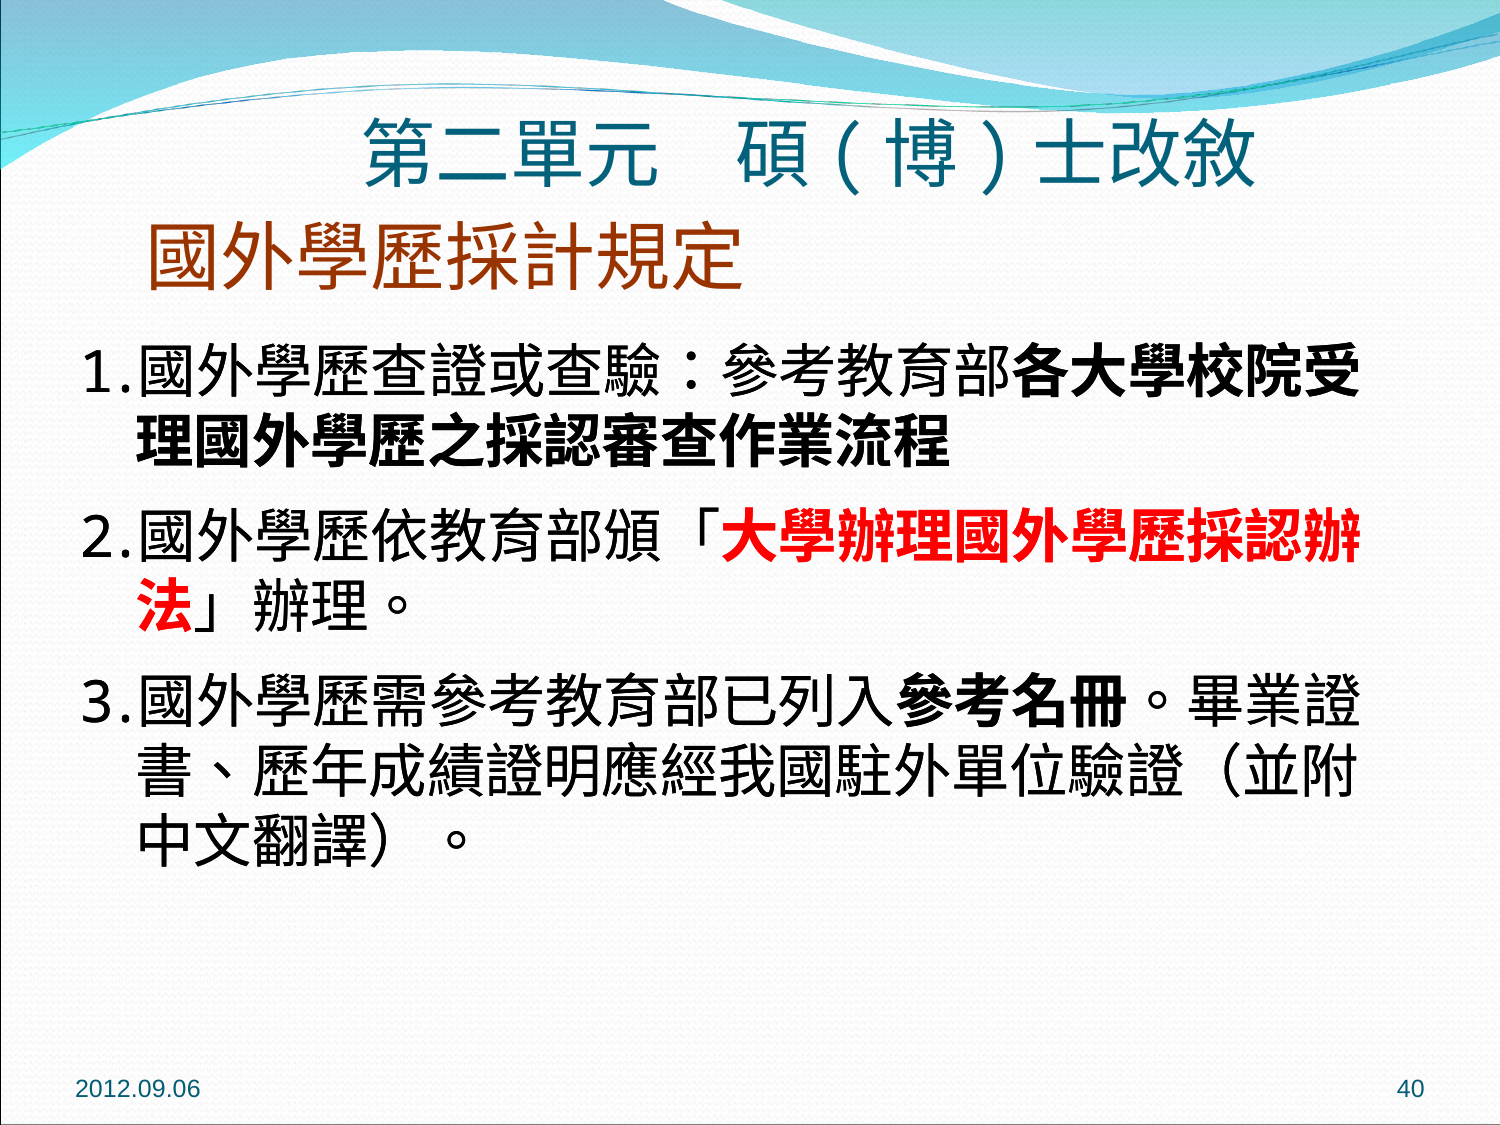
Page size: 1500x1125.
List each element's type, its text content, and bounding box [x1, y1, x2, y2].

text_box 國外學歷查證或查驗：參考教育部各大學校院受理國外學歷之採認審查作業流程 國外學歷依教育部頒「大學辦理國外學歷採認辦法」辦理。 國外學歷需參考教育部已列入參考名冊。畢業證書、歷年成績證明應經我國駐外單位驗證（並附中文翻譯）。 [64, 326, 1389, 882]
picture [0, 0, 1500, 1125]
title 國外學歷採計規定 [41, 115, 1392, 303]
text_box 2012.09.06 [74, 1042, 426, 1103]
text_box <number> [1299, 1042, 1426, 1103]
text_box 第二單元 碩(博)士改敘 [171, 46, 1447, 197]
